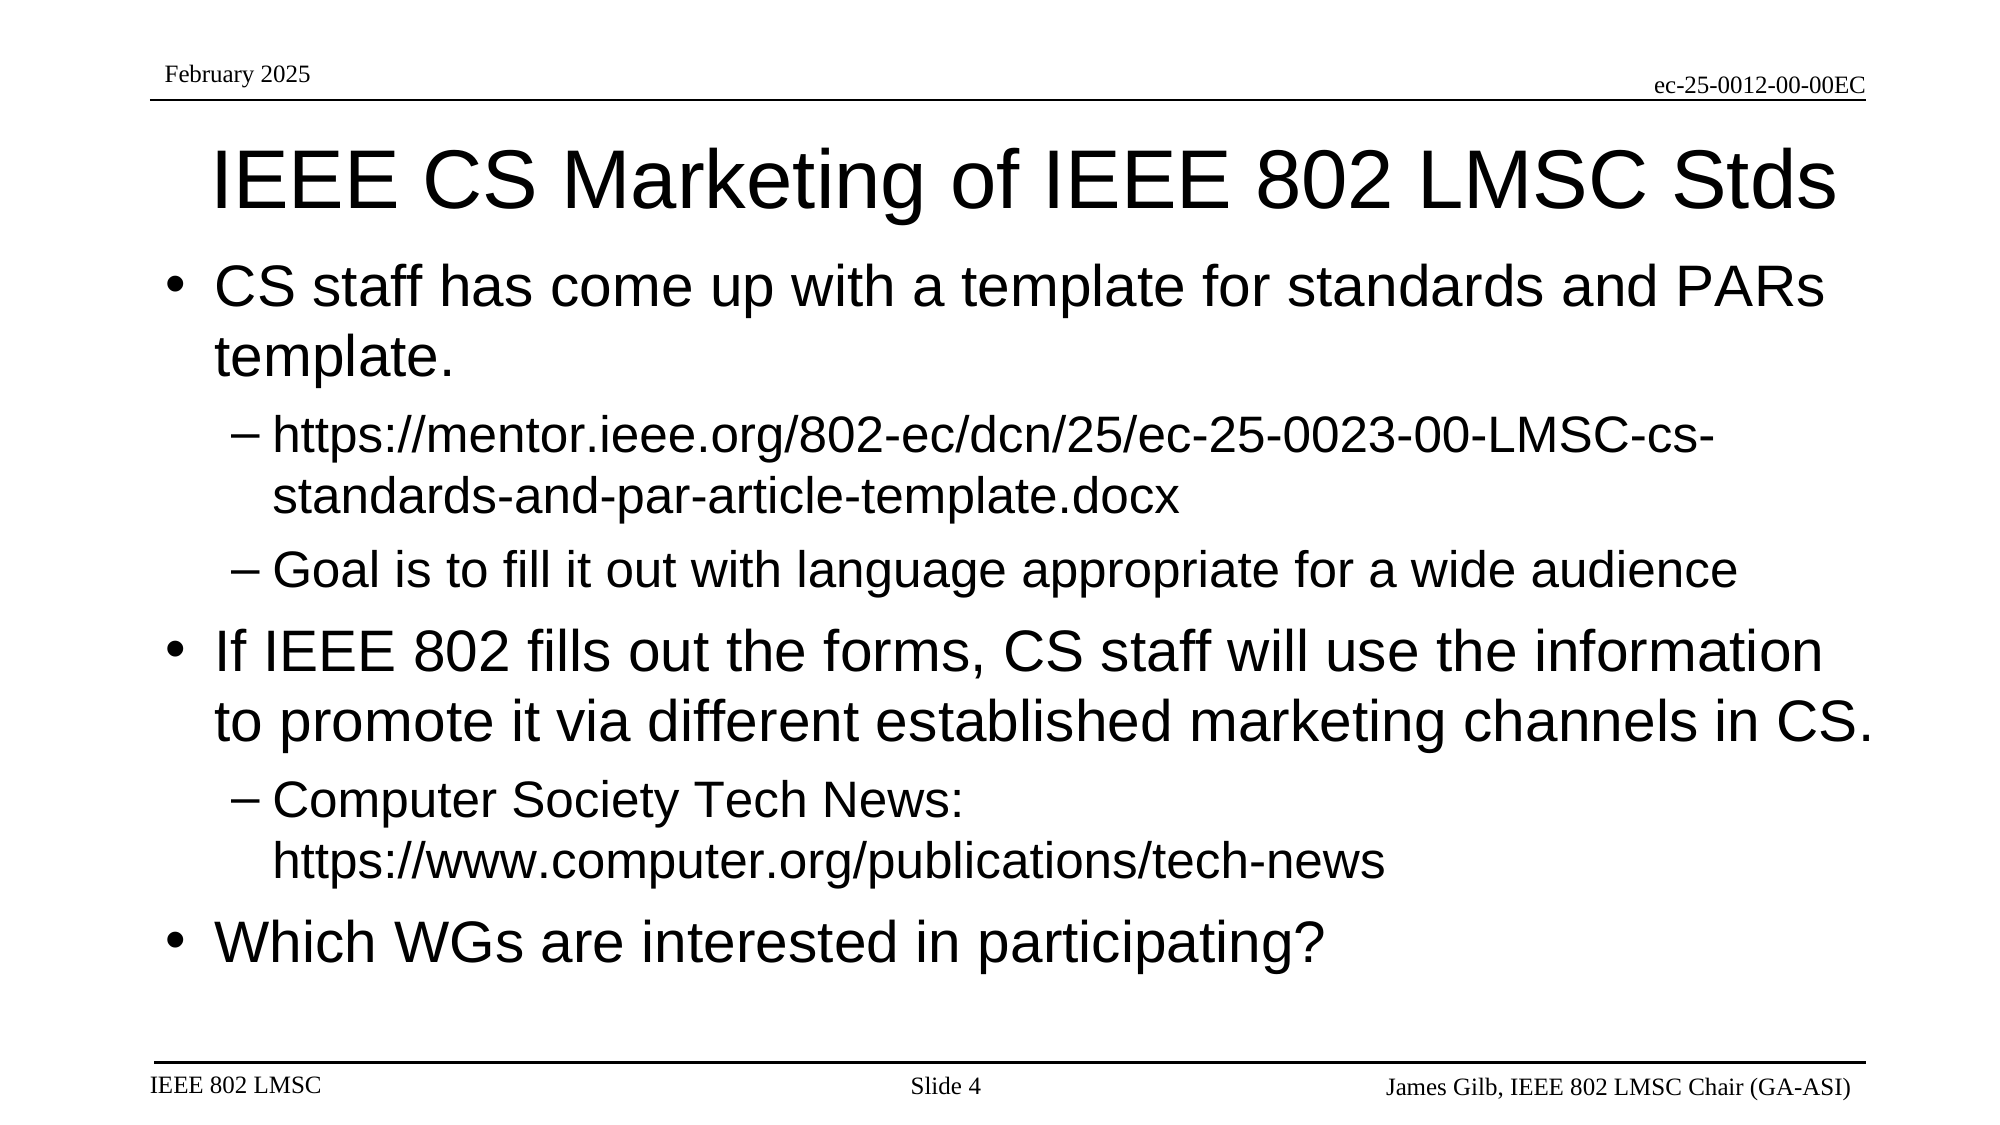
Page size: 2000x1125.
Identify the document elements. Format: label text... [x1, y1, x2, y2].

title IEEE CS Marketing of IEEE 802 LMSC Stds [149, 112, 1900, 238]
list CS staff has come up with a template for standards and PARs template. https://mentor.ieee.org/802-ec/dcn/25/ec-25-0023-00-LMSC-cs-standards-and-par-article-template.docx Goal is to fill it out with language appropriate for a wide audience If IEEE 802 fills out the forms, CS staff will use the information to promote it via different established marketing channels in CS. Computer Society Tech News: https://www.computer.org/publications/tech-news Which WGs are interested in participating? [149, 239, 1900, 1051]
